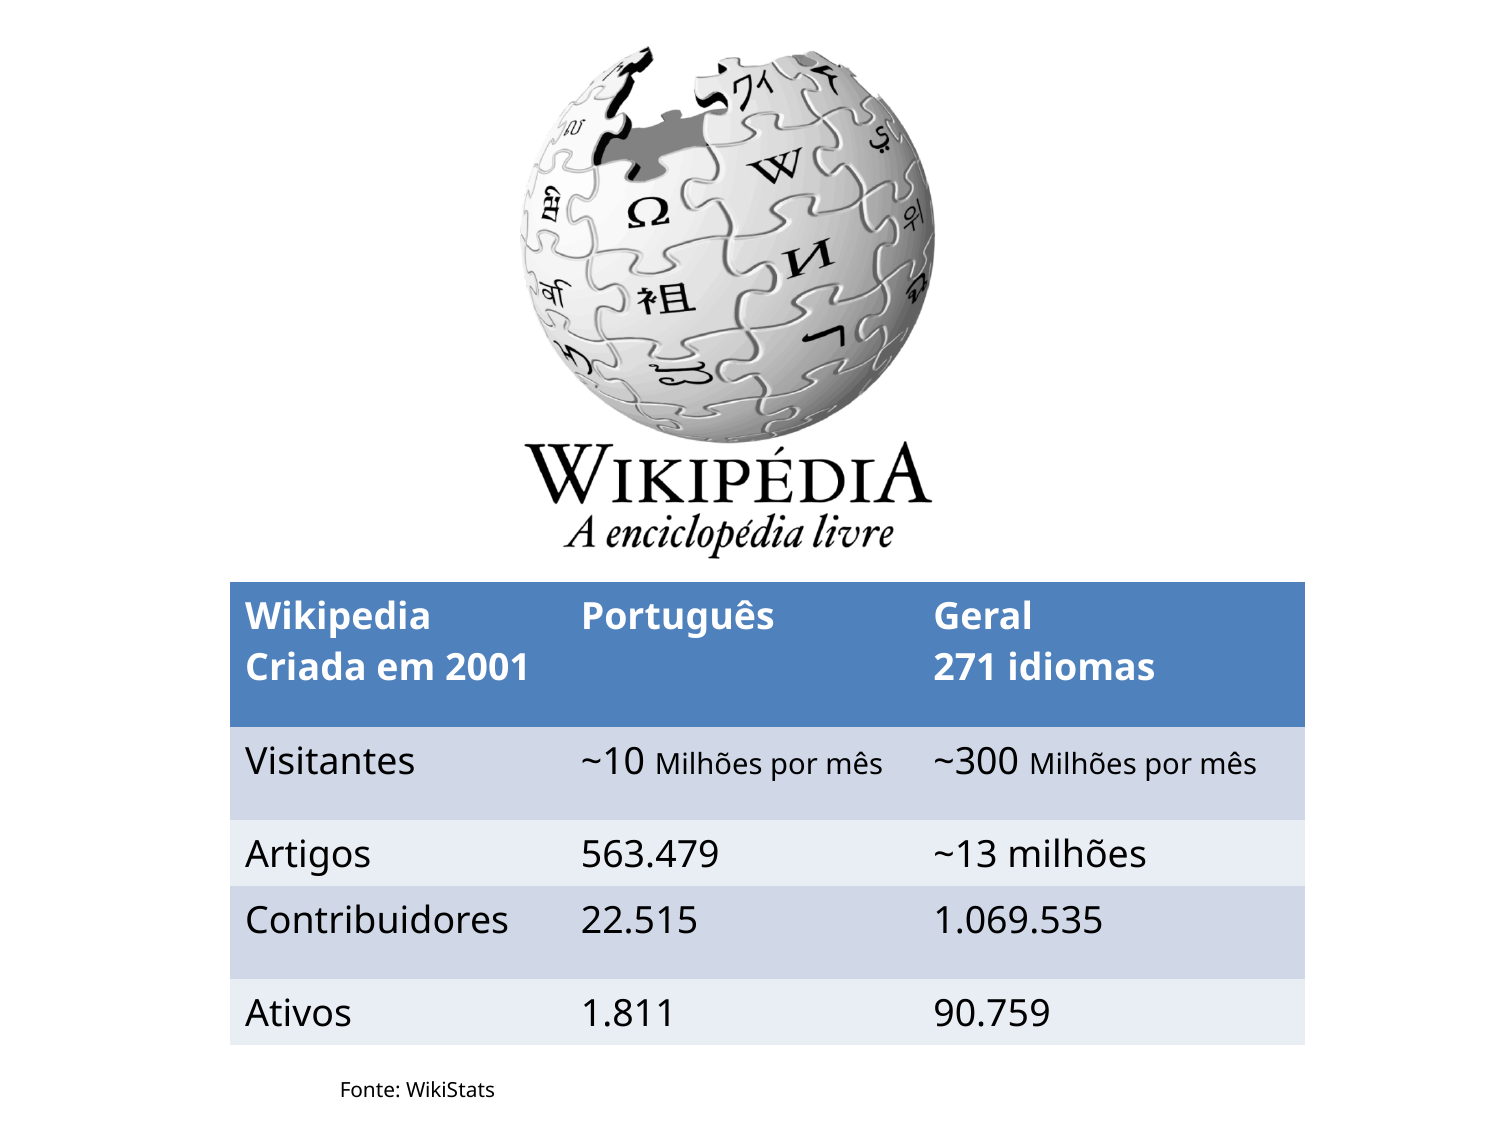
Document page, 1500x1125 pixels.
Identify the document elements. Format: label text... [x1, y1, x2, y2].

table_cell 1.811 [566, 979, 918, 1045]
text_box Fonte: WikiStats [333, 1070, 1061, 1106]
table_cell ~300 Milhões por mês [918, 727, 1305, 820]
table_header Wikipedia Criada em 2001 [230, 582, 566, 727]
table_cell 563.479 [566, 820, 918, 886]
table_header Geral 271 idiomas [918, 582, 1305, 727]
table_cell 1.069.535 [918, 886, 1305, 979]
table_cell 22.515 [566, 886, 918, 979]
table_cell ~10 Milhões por mês [566, 727, 918, 820]
table_cell Visitantes [230, 727, 566, 820]
table_cell Contribuidores [230, 886, 566, 979]
table_cell 90.759 [918, 979, 1305, 1045]
picture [501, 42, 955, 563]
table_header Português [566, 582, 918, 727]
table_cell Ativos [230, 979, 566, 1045]
table_cell ~13 milhões [918, 820, 1305, 886]
table_cell Artigos [230, 820, 566, 886]
